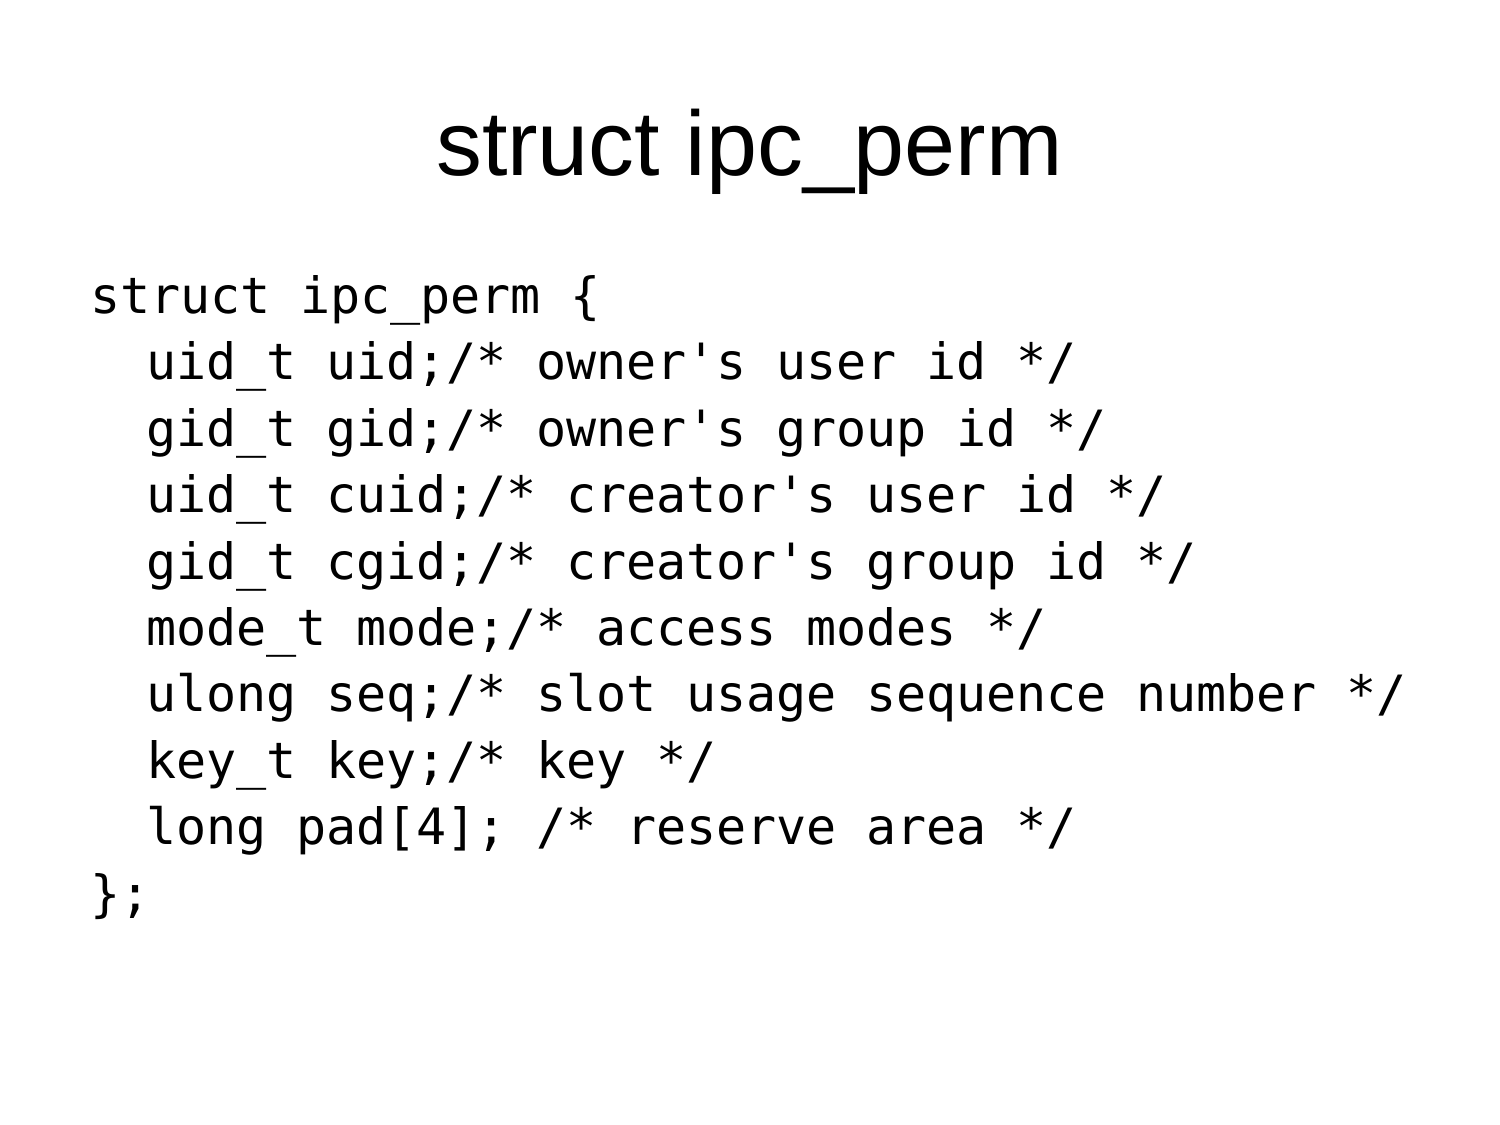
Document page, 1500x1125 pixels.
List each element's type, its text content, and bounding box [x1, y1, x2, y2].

title struct ipc_perm [75, 45, 1426, 233]
list struct ipc_perm { uid_t uid;/* owner's user id */ gid_t gid;/* owner's group id */ uid_t cuid;/* creator's user id */ gid_t cgid;/* creator's group id */ mode_t mode;/* access modes */ ulong seq;/* slot usage sequence number */ key_t key;/* key */ long pad[4]; /* reserve area */ }; [75, 262, 1426, 1005]
